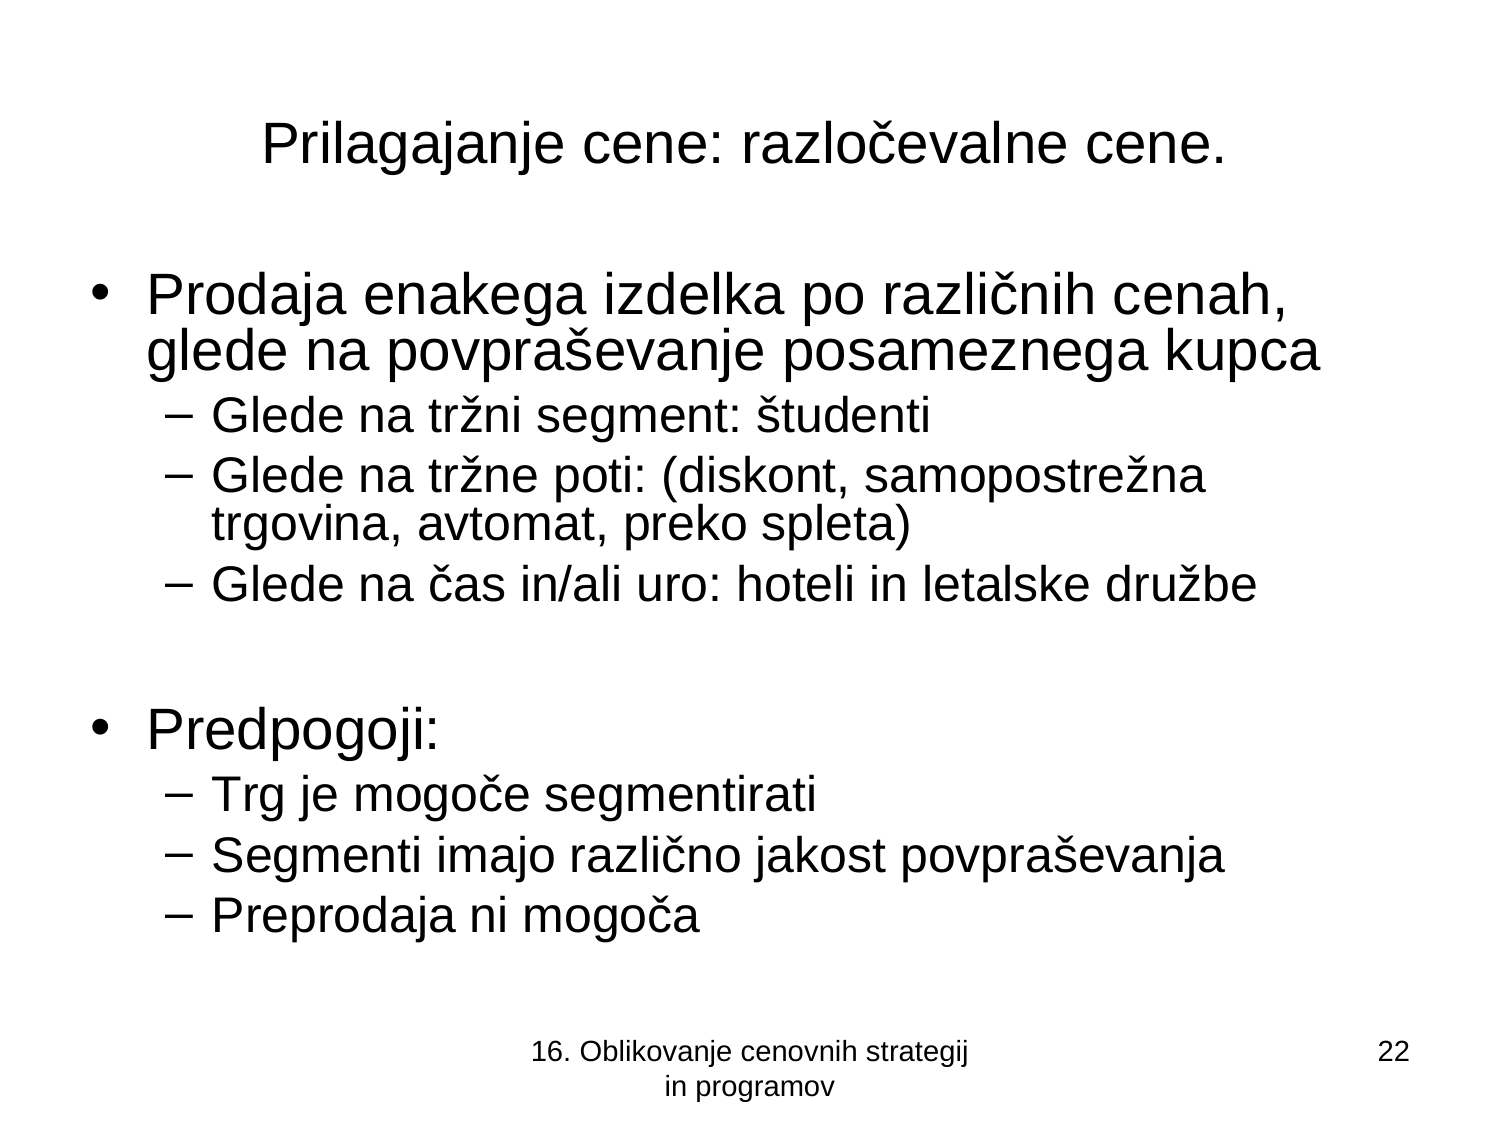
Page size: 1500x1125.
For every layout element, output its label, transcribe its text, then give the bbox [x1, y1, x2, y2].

text_box <number> [1074, 1024, 1426, 1103]
text_box 16. Oblikovanje cenovnih strategij in programov [512, 1024, 988, 1103]
title Prilagajanje cene: razločevalne cene. [70, 46, 1421, 235]
list Prodaja enakega izdelka po različnih cenah, glede na povpraševanje posameznega kupca Glede na tržni segment: študenti Glede na tržne poti: (diskont, samopostrežna trgovina, avtomat, preko spleta) Glede na čas in/ali uro: hoteli in letalske družbe Predpogoji: Trg je mogoče segmentirati Segmenti imajo različno jakost povpraševanja Preprodaja ni mogoča [75, 262, 1426, 1006]
